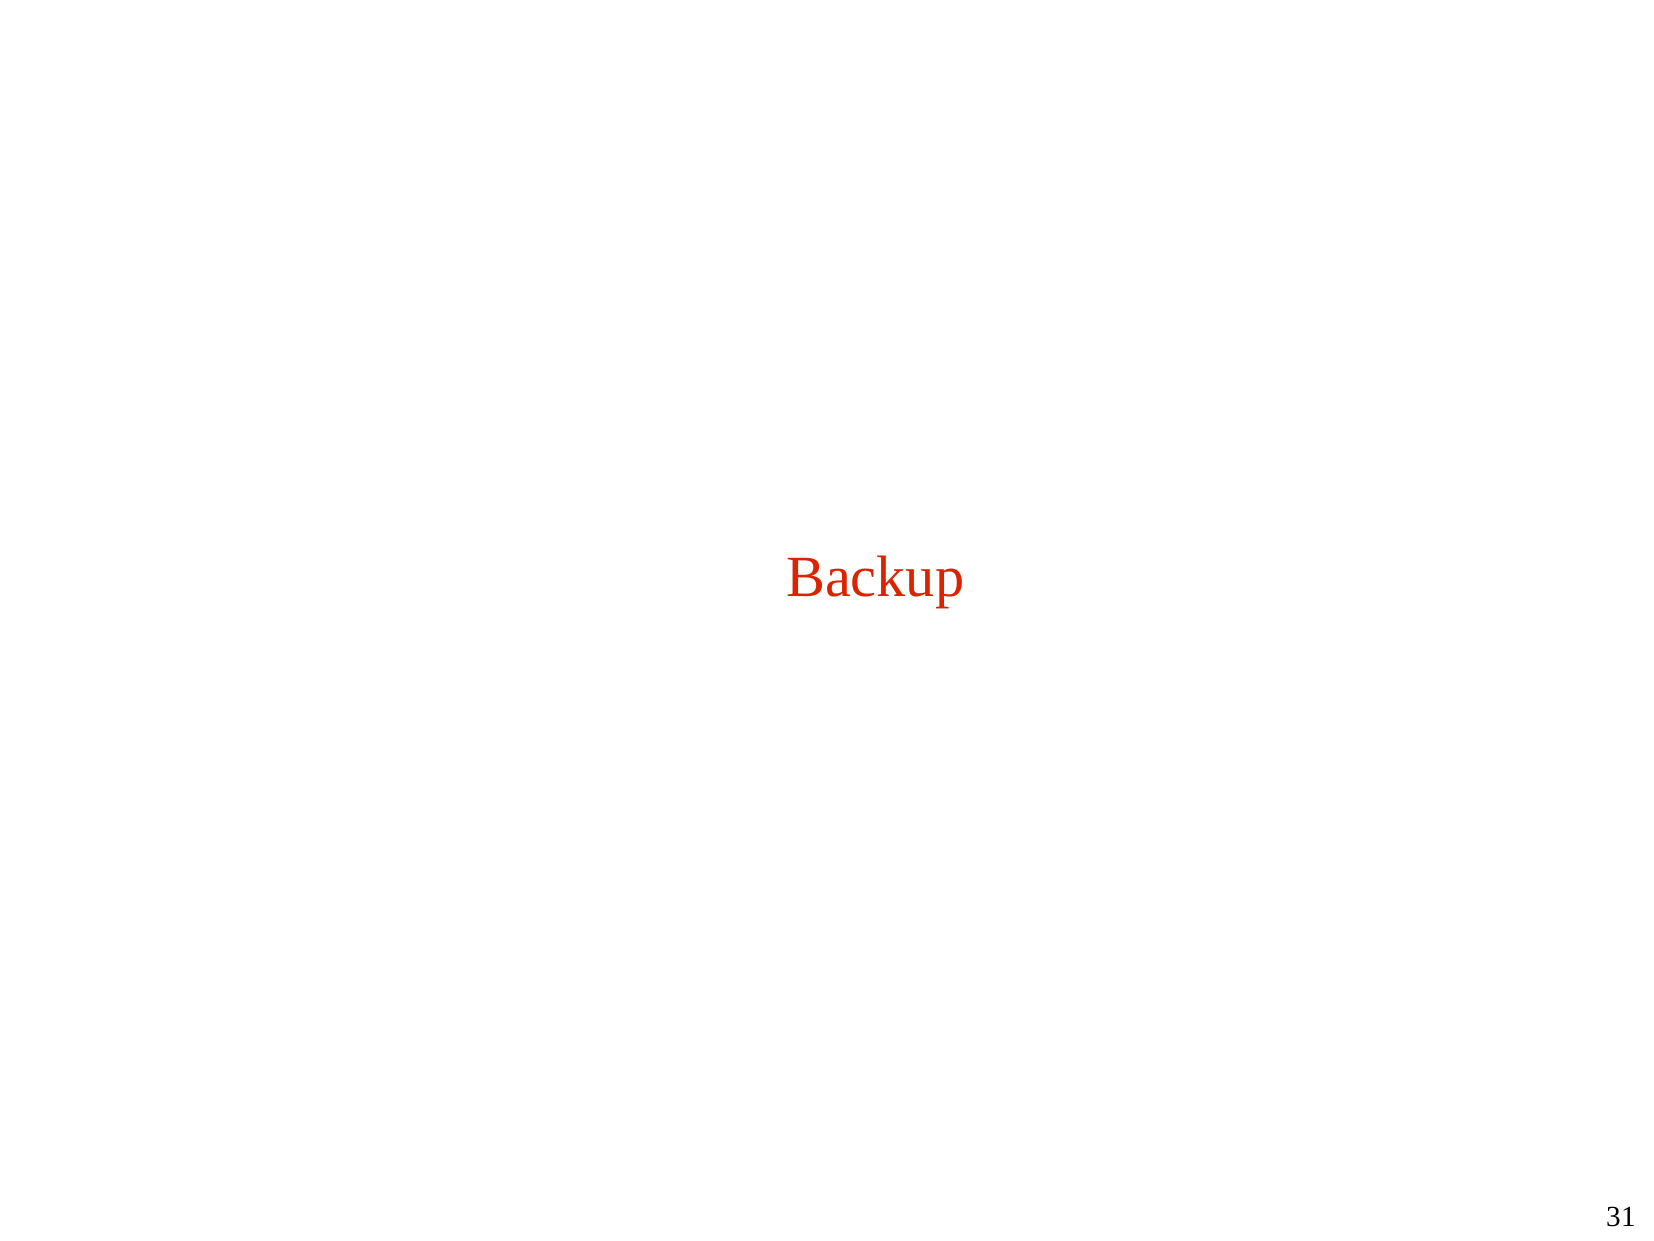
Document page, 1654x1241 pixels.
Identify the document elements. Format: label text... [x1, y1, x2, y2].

title Backup [176, 523, 1589, 631]
